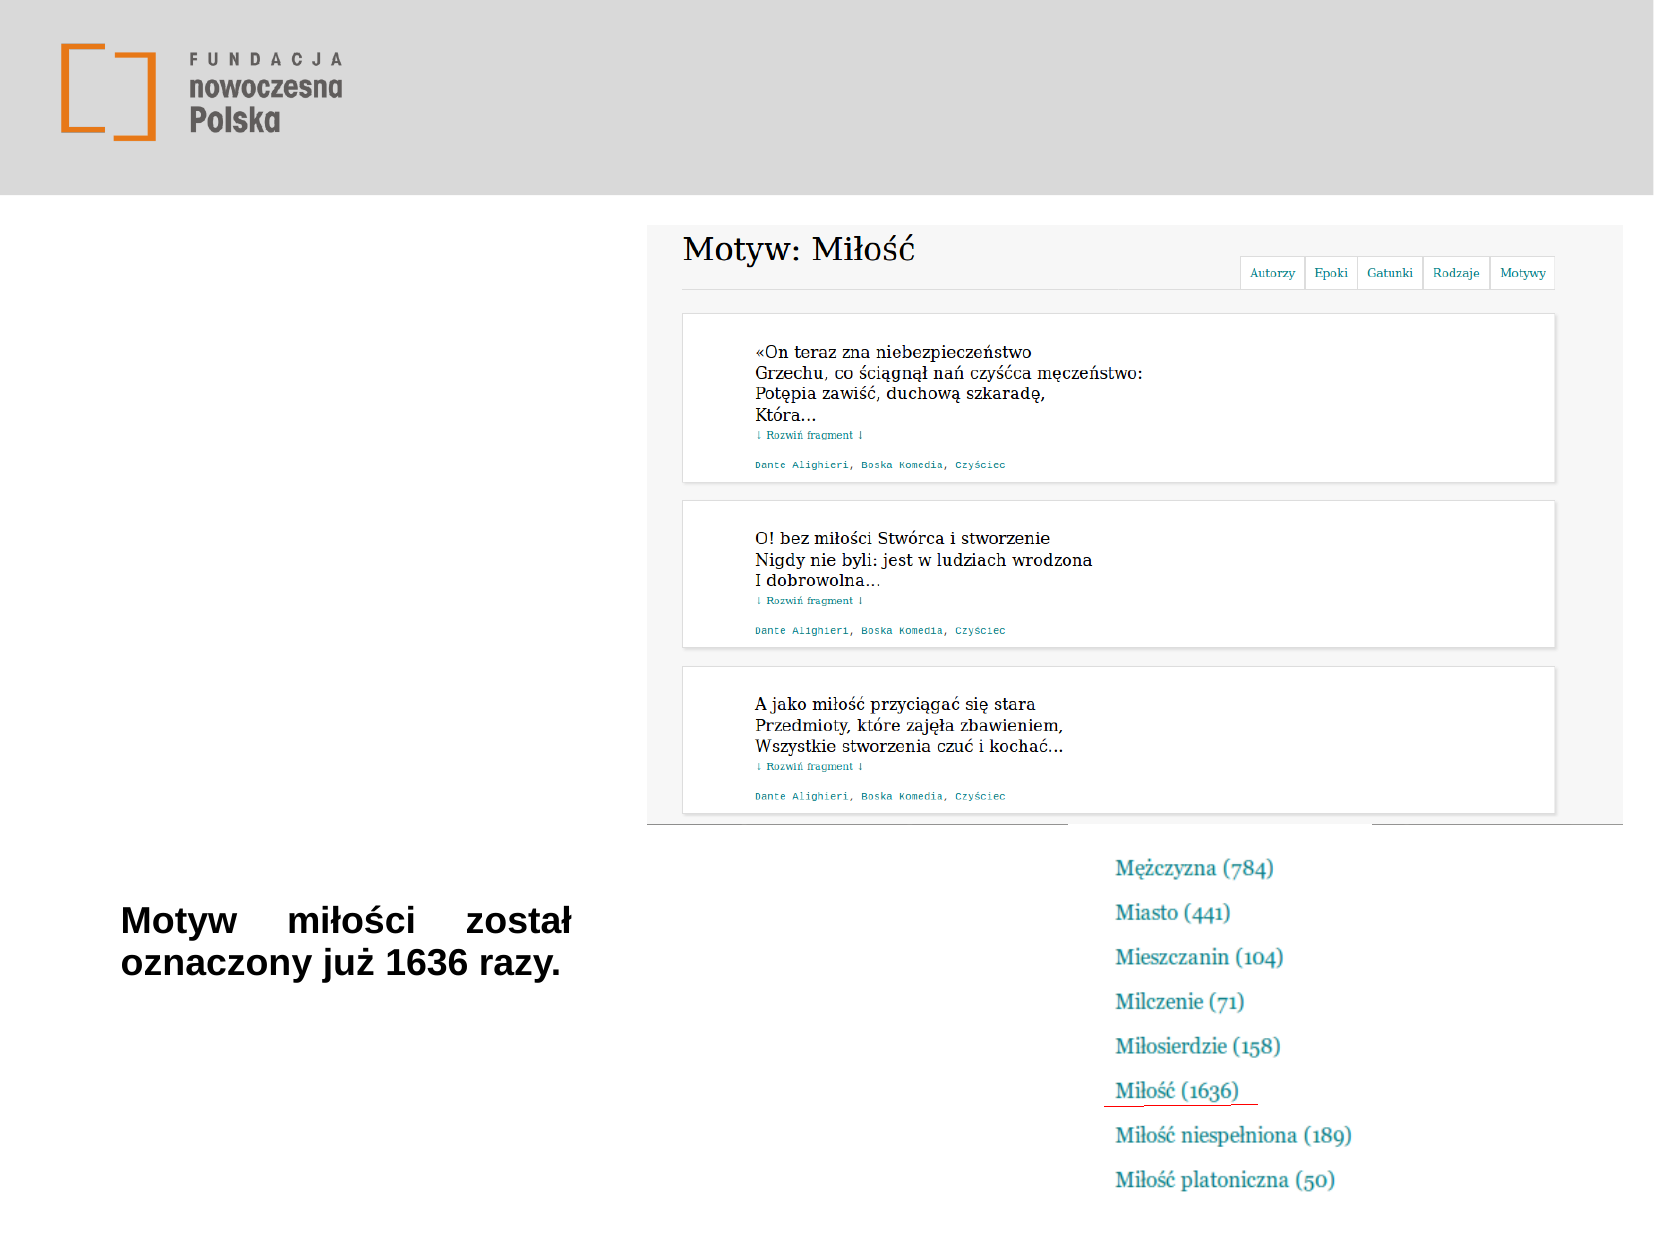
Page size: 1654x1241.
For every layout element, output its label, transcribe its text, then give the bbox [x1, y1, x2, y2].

picture [647, 225, 1623, 1218]
text_box Motyw miłości został oznaczony już 1636 razy. [105, 892, 633, 1142]
picture [58, 34, 345, 154]
text_box [0, 0, 1654, 196]
